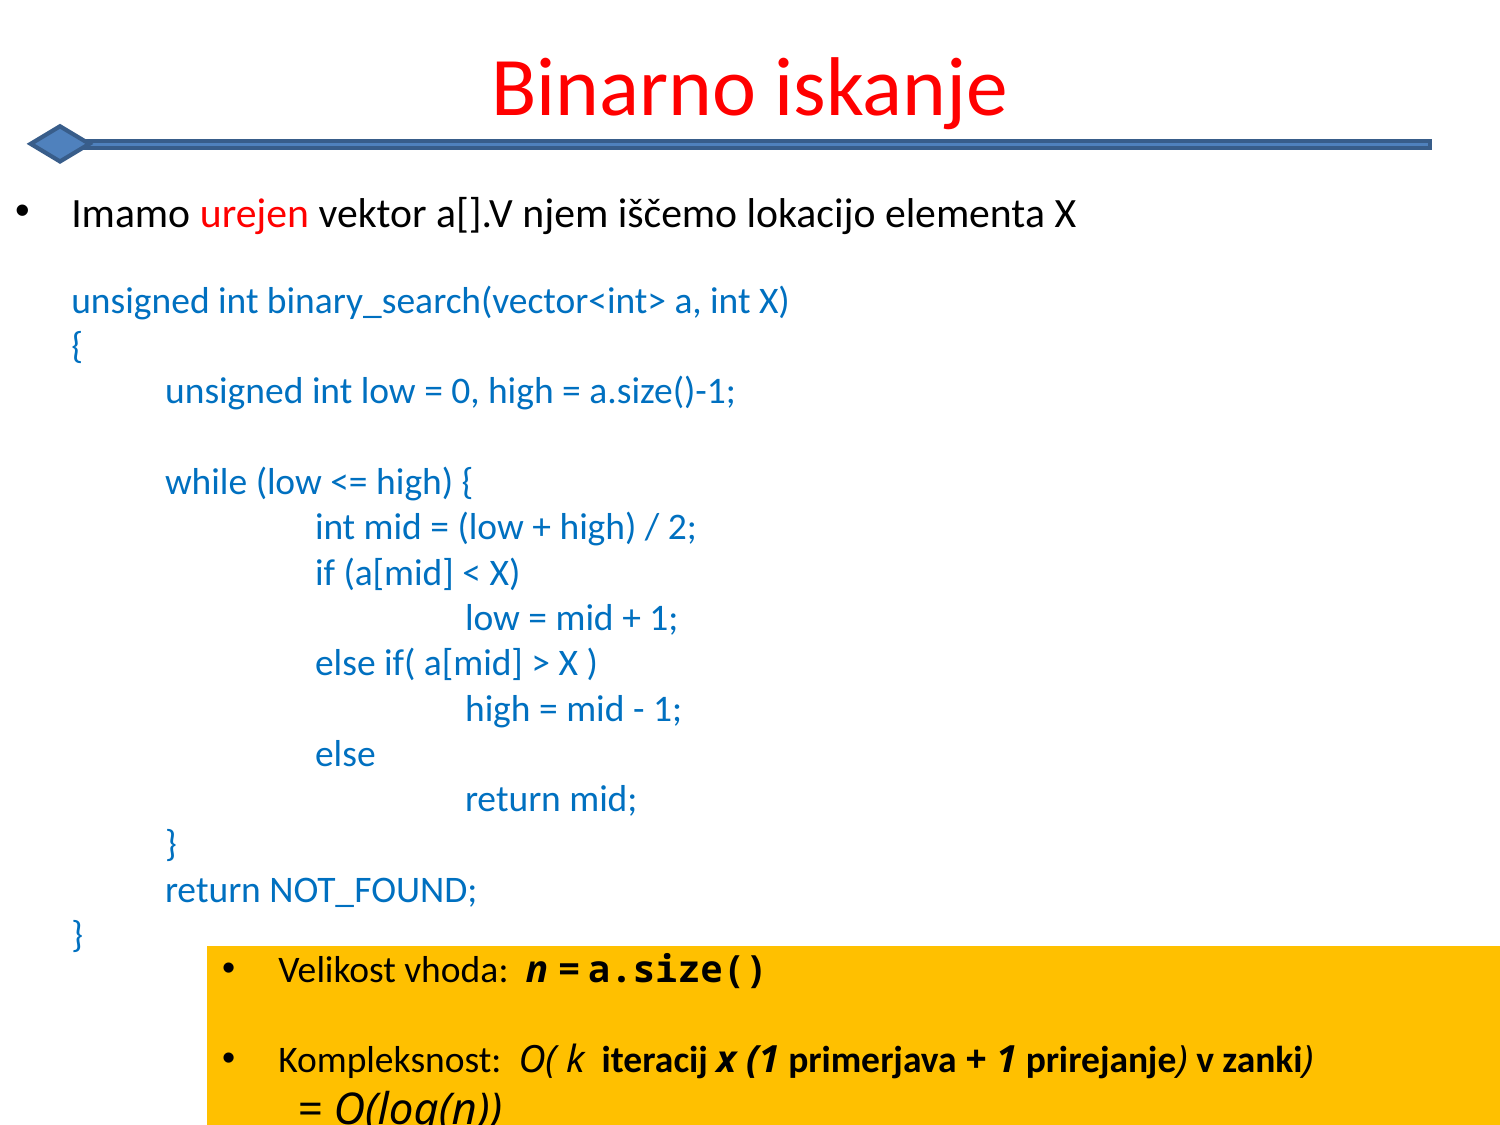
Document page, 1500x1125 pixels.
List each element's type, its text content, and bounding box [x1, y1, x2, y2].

title Binarno iskanje [75, 23, 1426, 141]
list Imamo urejen vektor a[].V njem iščemo lokacijo elementa X unsigned int binary_search(vector<int> a, int X) { unsigned int low = 0, high = a.size()-1; while (low <= high) { int mid = (low + high) / 2; if (a[mid] < X) low = mid + 1; else if( a[mid] > X ) high = mid - 1; else return mid; } return NOT_FOUND; } [0, 187, 1500, 963]
list Velikost vhoda: n = a.size() Kompleksnost: O( k iteracij x (1 primerjava + 1 prirejanje) v zanki) = O(log(n)) [207, 946, 1500, 1125]
